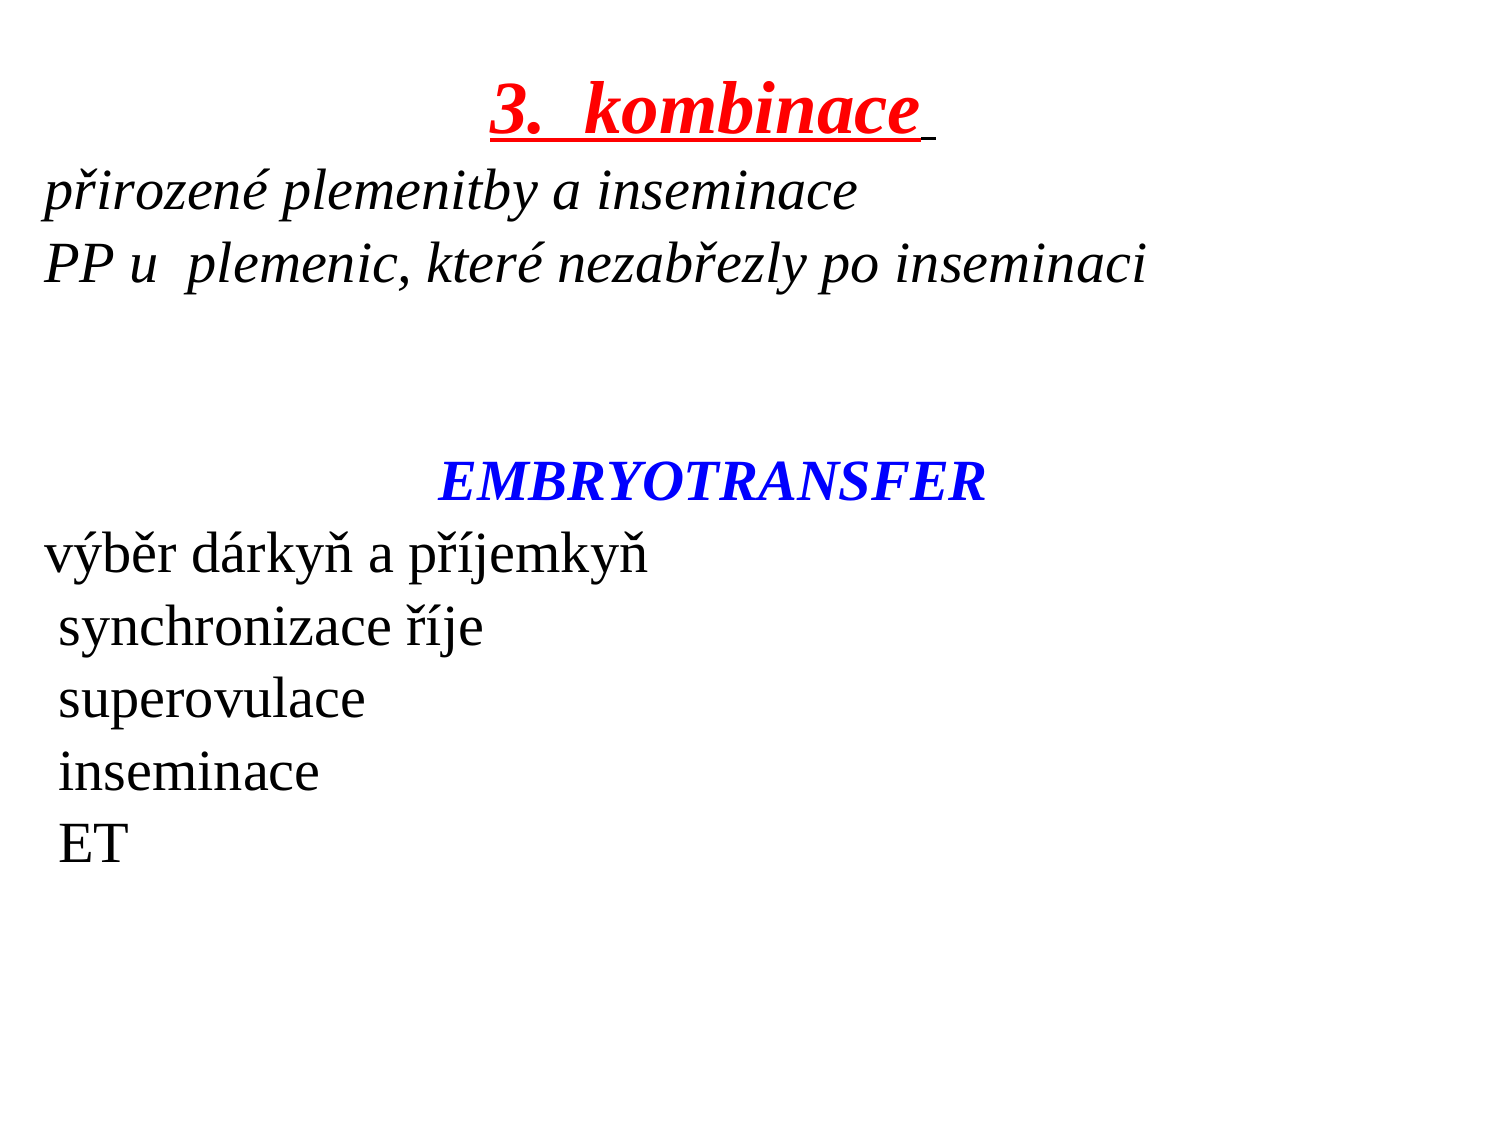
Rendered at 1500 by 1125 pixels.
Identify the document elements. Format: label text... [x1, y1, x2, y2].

list 3. kombinace přirozené plemenitby a inseminace PP u plemenic, které nezabřezly po inseminaci EMBRYOTRANSFER výběr dárkyň a příjemkyň synchronizace říje superovulace inseminace ET [29, 66, 1412, 1125]
